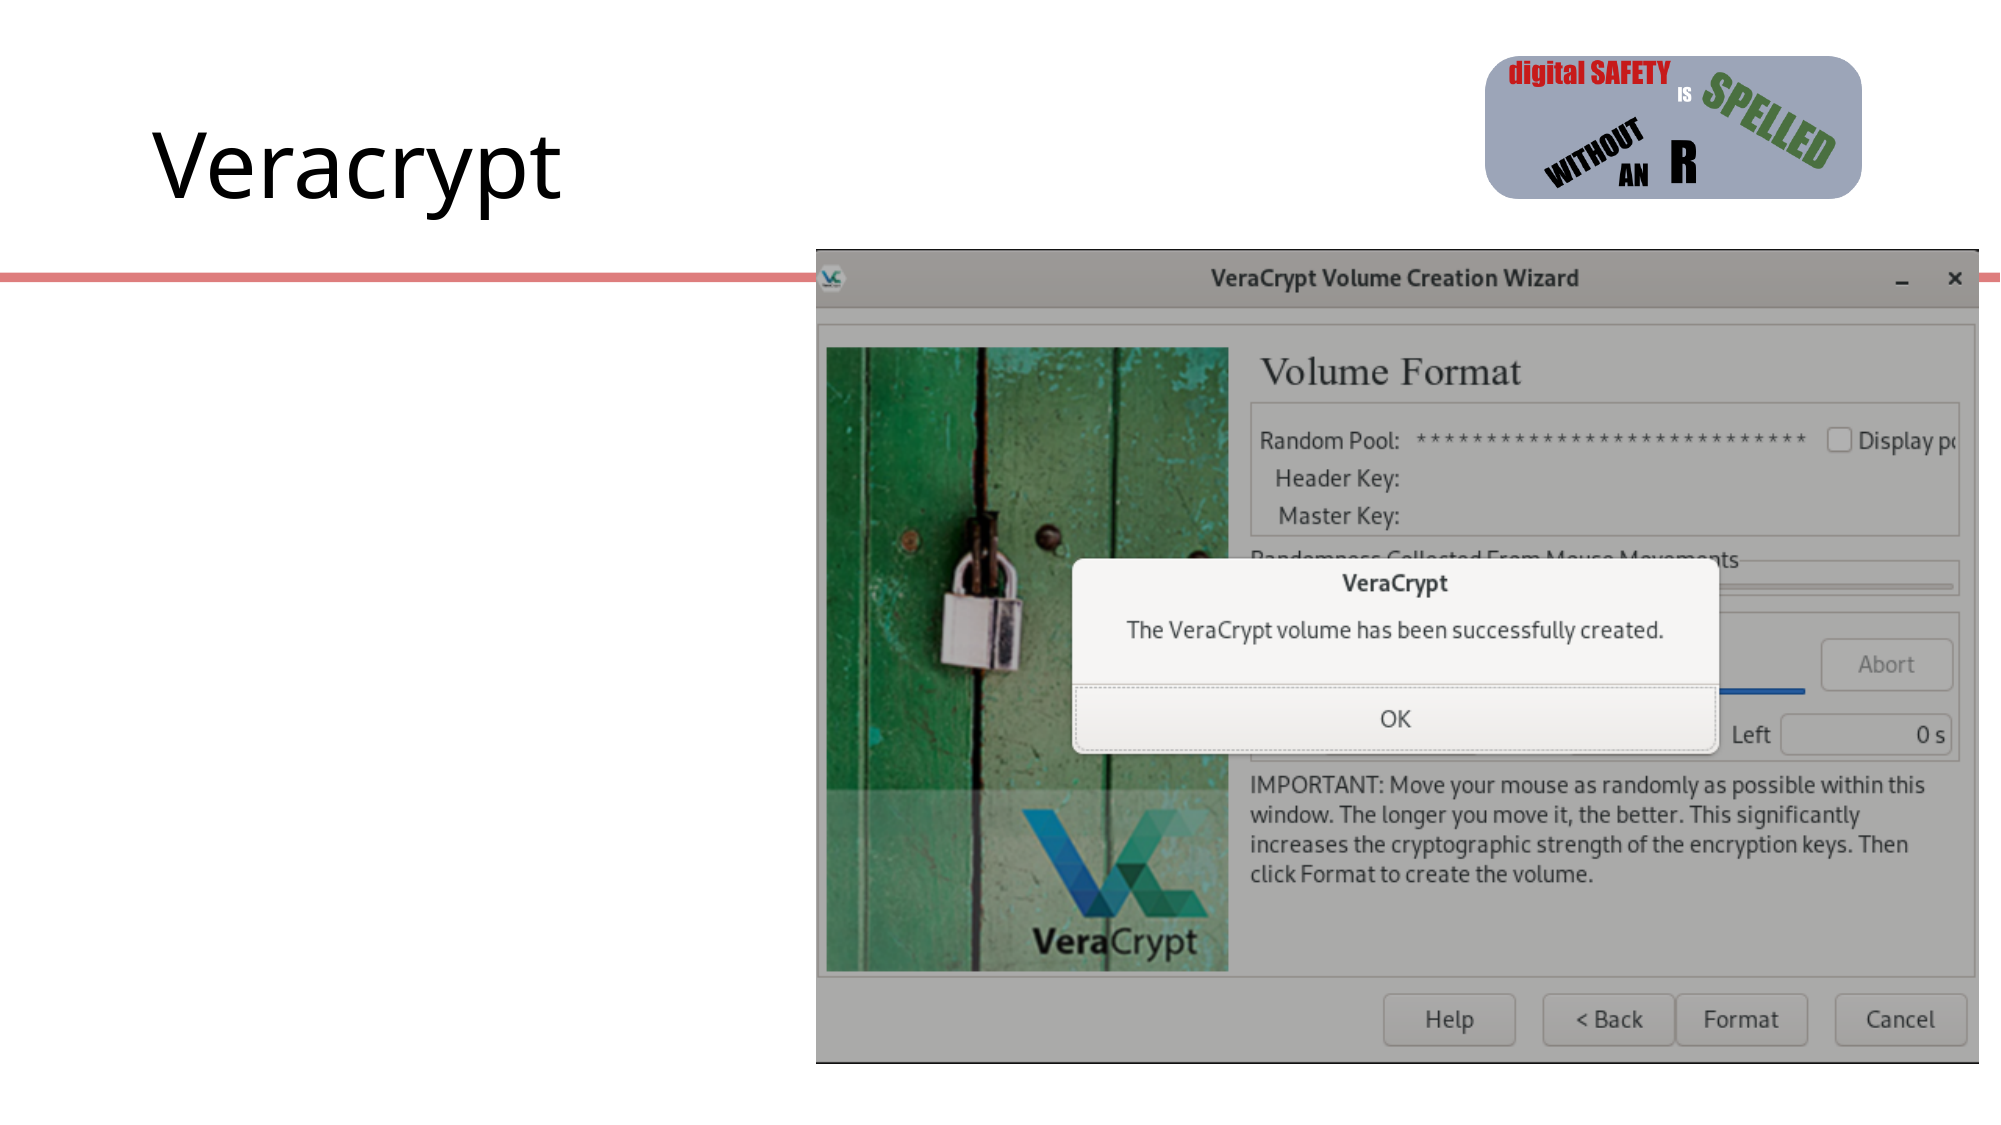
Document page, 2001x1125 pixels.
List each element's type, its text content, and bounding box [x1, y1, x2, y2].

title Veracrypt [137, 59, 1863, 278]
picture [816, 249, 1979, 1064]
